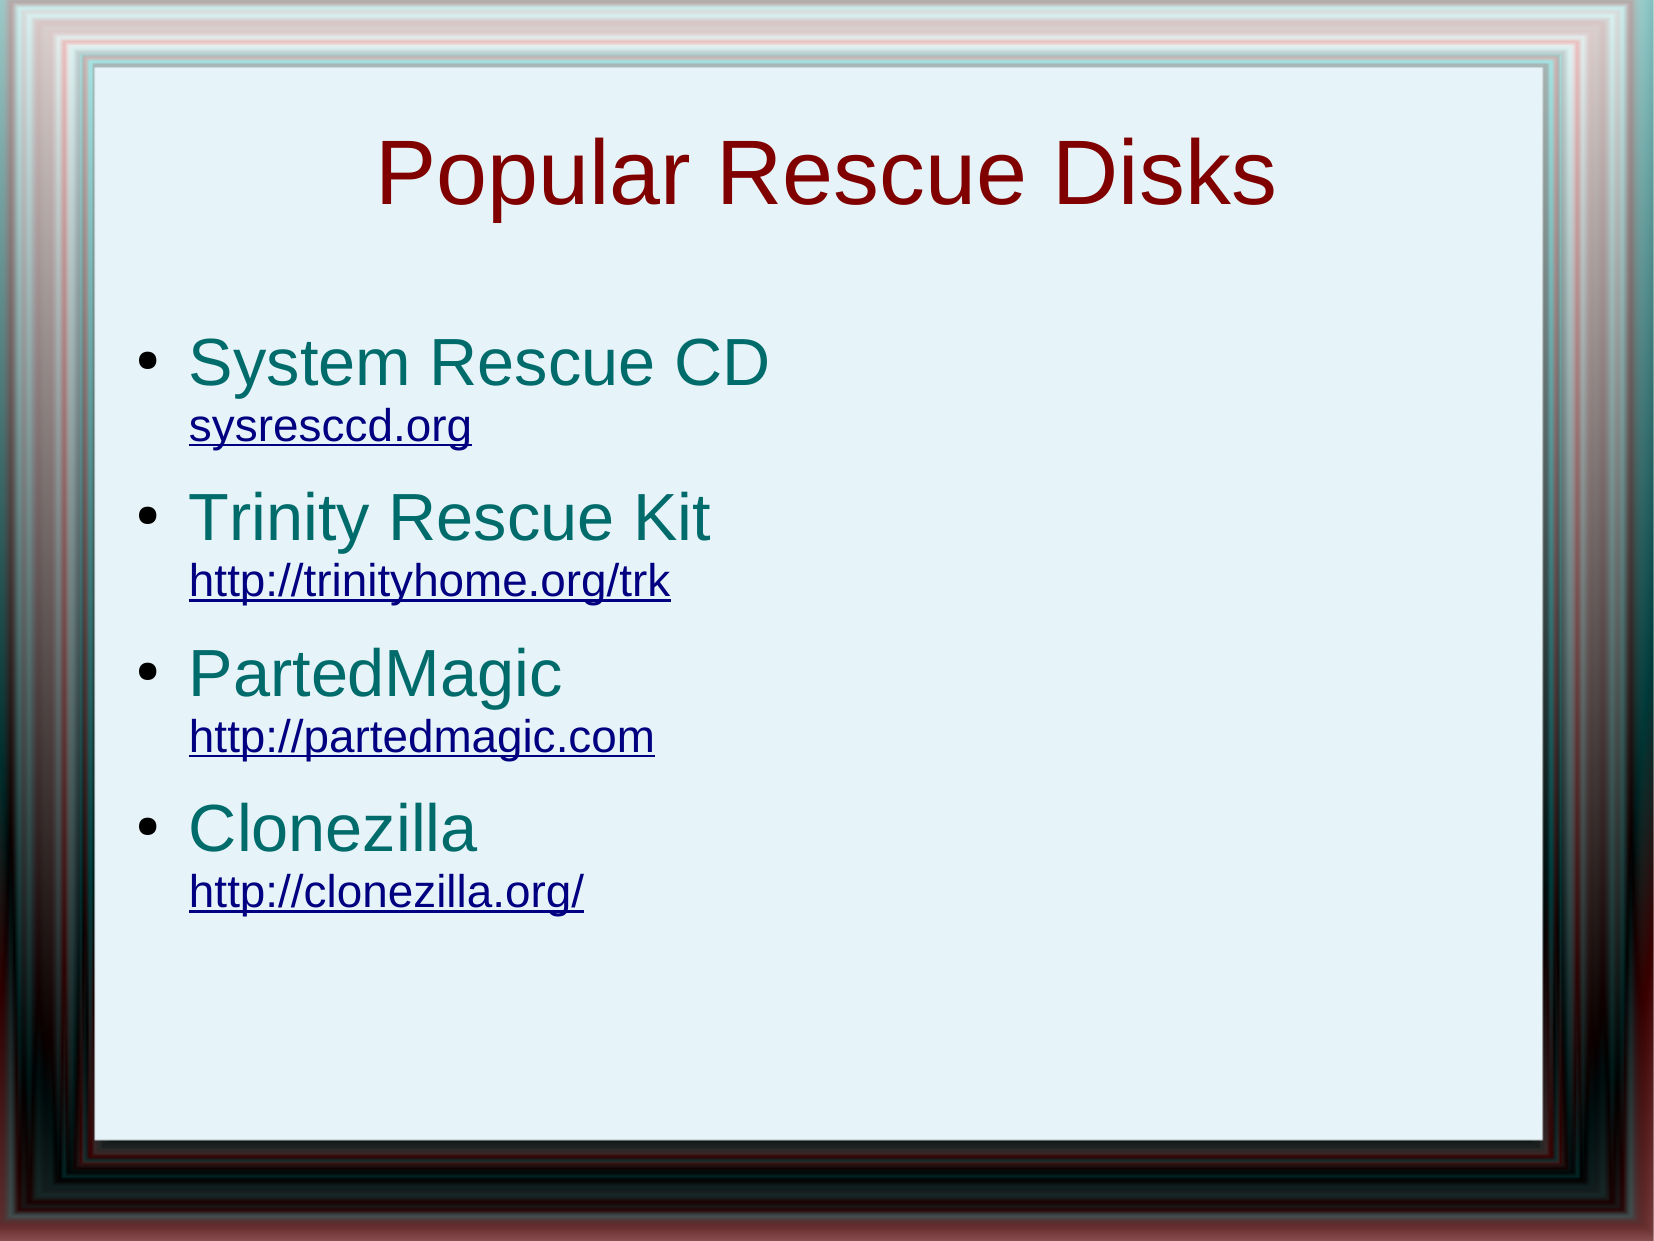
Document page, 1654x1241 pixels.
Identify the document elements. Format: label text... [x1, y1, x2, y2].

title Popular Rescue Disks [118, 88, 1536, 257]
list System Rescue CD sysresccd.org Trinity Rescue Kit http://trinityhome.org/trk PartedMagic http://partedmagic.com Clonezilla http://clonezilla.org/ [118, 324, 1506, 945]
picture [0, 0, 1654, 1241]
